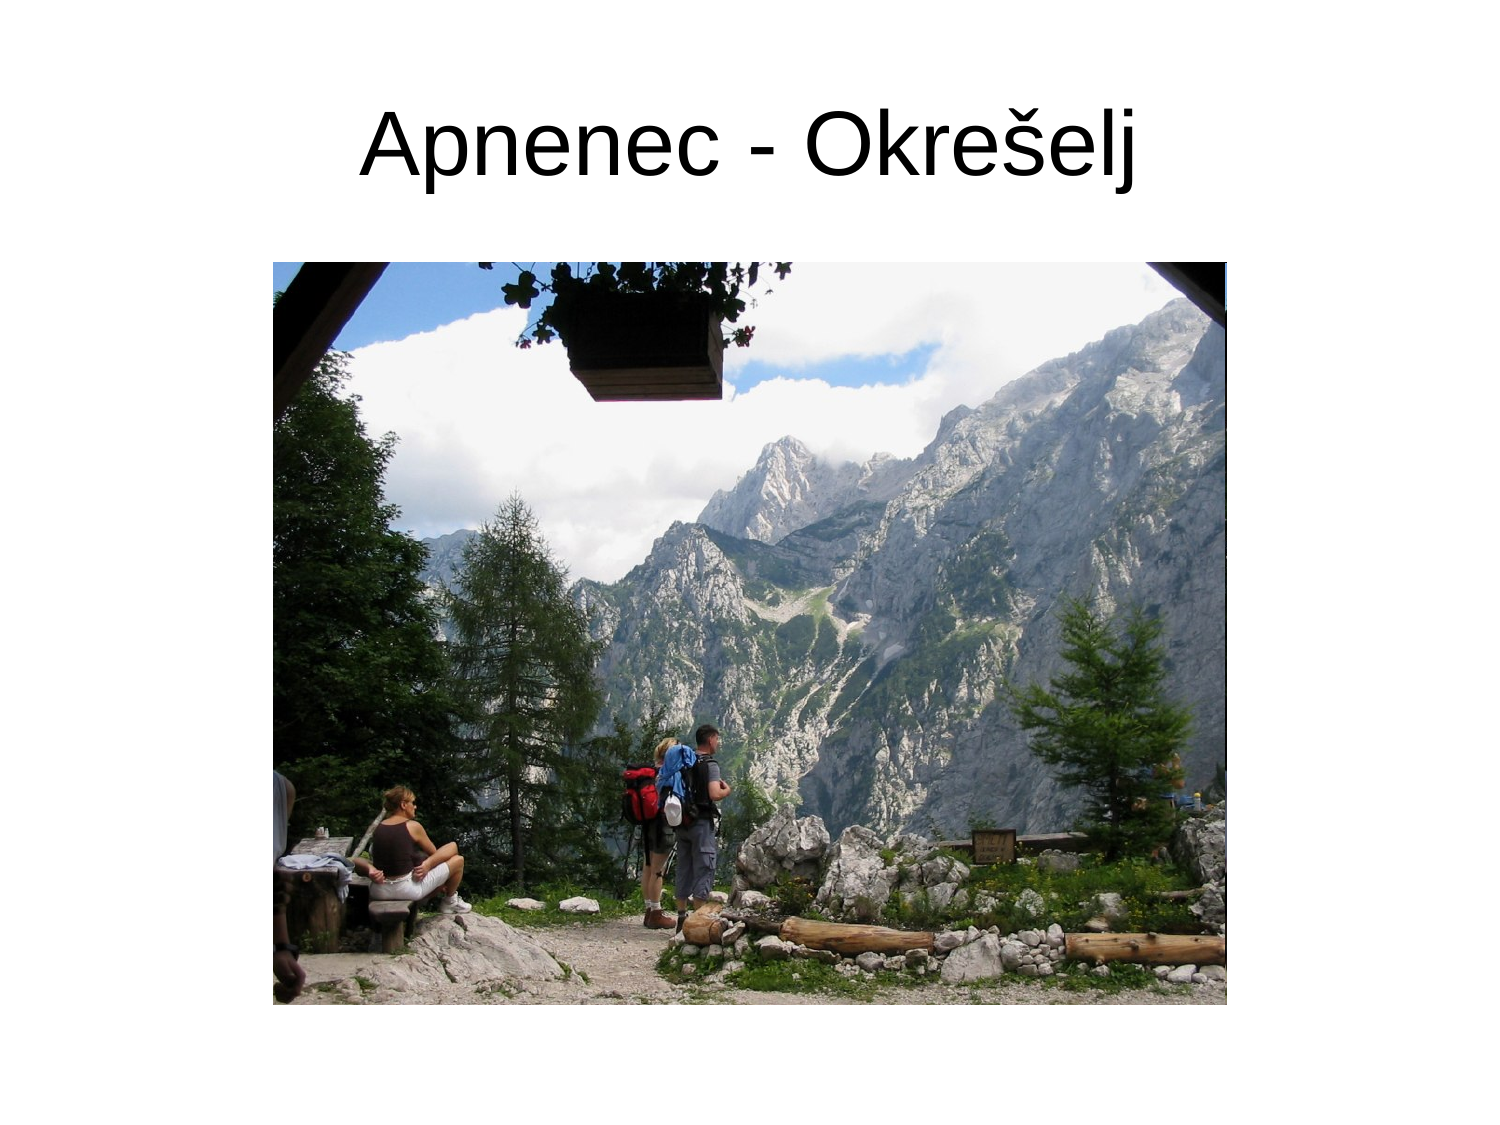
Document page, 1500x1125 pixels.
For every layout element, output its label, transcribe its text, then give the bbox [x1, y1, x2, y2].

title Apnenec - Okrešelj [75, 45, 1426, 233]
picture [273, 262, 1227, 1005]
